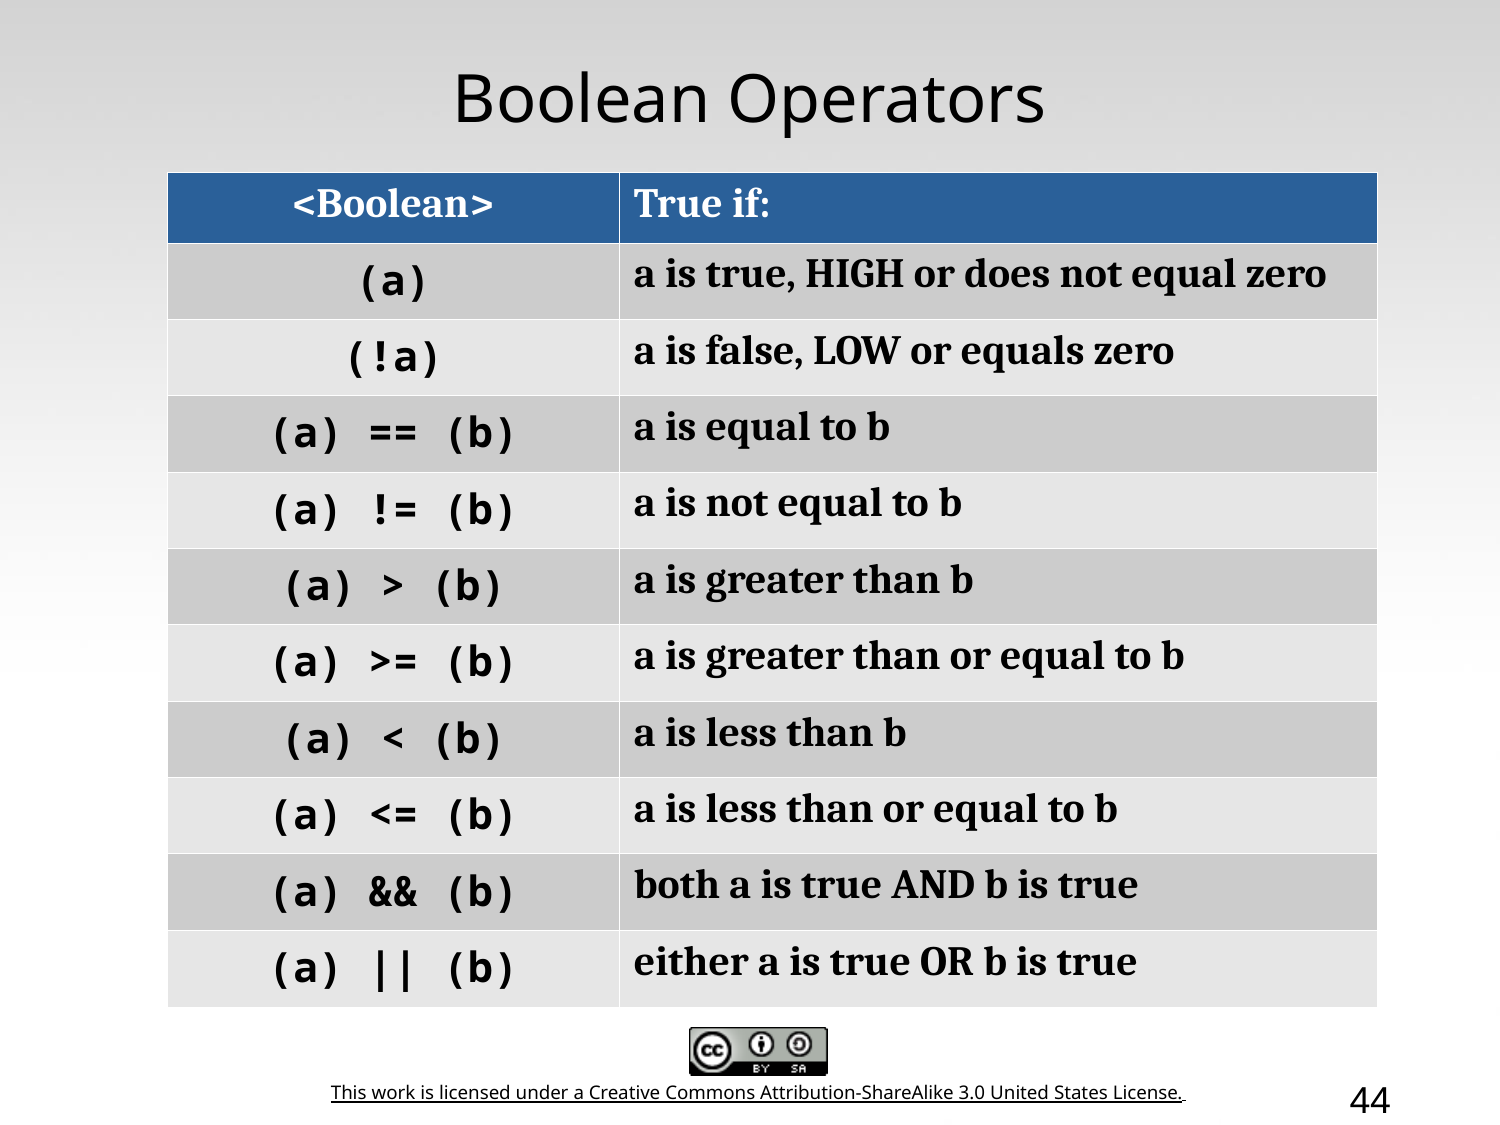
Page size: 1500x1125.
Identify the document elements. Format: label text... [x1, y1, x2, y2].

table_cell a is greater than b [620, 549, 1377, 624]
table_cell (a) || (b) [168, 931, 619, 1007]
table_cell a is true, HIGH or does not equal zero [620, 244, 1377, 319]
table_cell a is greater than or equal to b [620, 625, 1377, 701]
table_cell (a) >= (b) [168, 625, 619, 701]
table_cell (a) <= (b) [168, 778, 619, 853]
table_cell (a) != (b) [168, 473, 619, 548]
table_cell (a) [168, 244, 619, 319]
table_cell (a) && (b) [168, 854, 619, 930]
title Boolean Operators [112, 2, 1388, 190]
table_cell a is less than b [620, 702, 1377, 777]
table_cell a is not equal to b [620, 473, 1377, 548]
table_cell either a is true OR b is true [620, 931, 1377, 1007]
table_header True if: [620, 173, 1377, 243]
picture [0, 0, 1500, 1125]
table_cell both a is true AND b is true [620, 854, 1377, 930]
table_header <Boolean> [168, 173, 619, 243]
table_cell (a) == (b) [168, 396, 619, 472]
table_cell (a) < (b) [168, 702, 619, 777]
table_cell a is less than or equal to b [620, 778, 1377, 853]
table_cell a is false, LOW or equals zero [620, 320, 1377, 395]
table_cell (!a) [168, 320, 619, 395]
table_cell (a) > (b) [168, 549, 619, 624]
table_cell a is equal to b [620, 396, 1377, 472]
